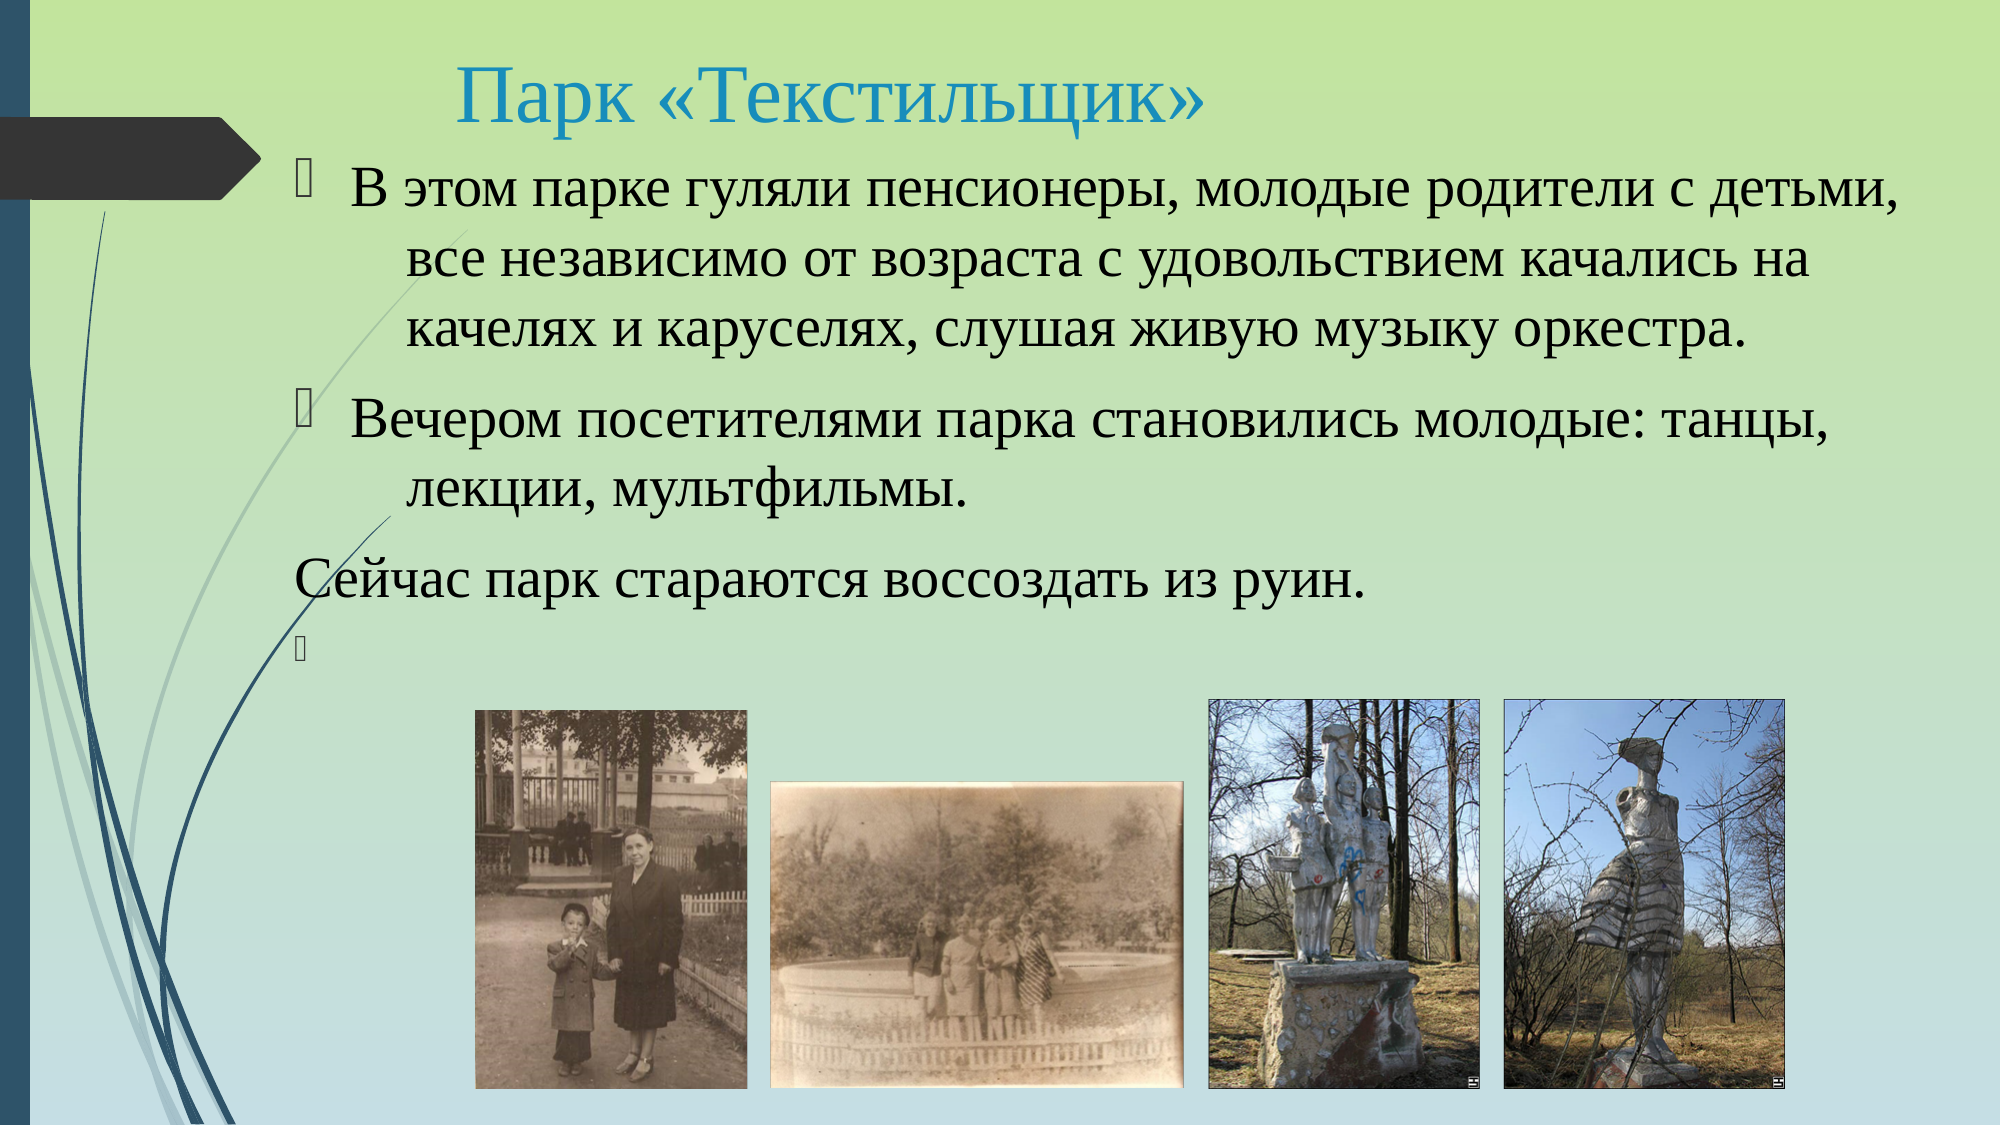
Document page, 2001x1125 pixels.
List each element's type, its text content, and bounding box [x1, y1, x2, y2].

title Парк «Текстильщик» [440, 31, 1433, 140]
picture [475, 699, 1785, 1089]
list В этом парке гуляли пенсионеры, молодые родители с детьми, все независимо от возраста с удовольствием качались на качелях и каруселях, слушая живую музыку оркестра. Вечером посетителями парка становились молодые: танцы, лекции, мультфильмы. Сейчас парк стараются воссоздать из руин. [279, 140, 1981, 766]
